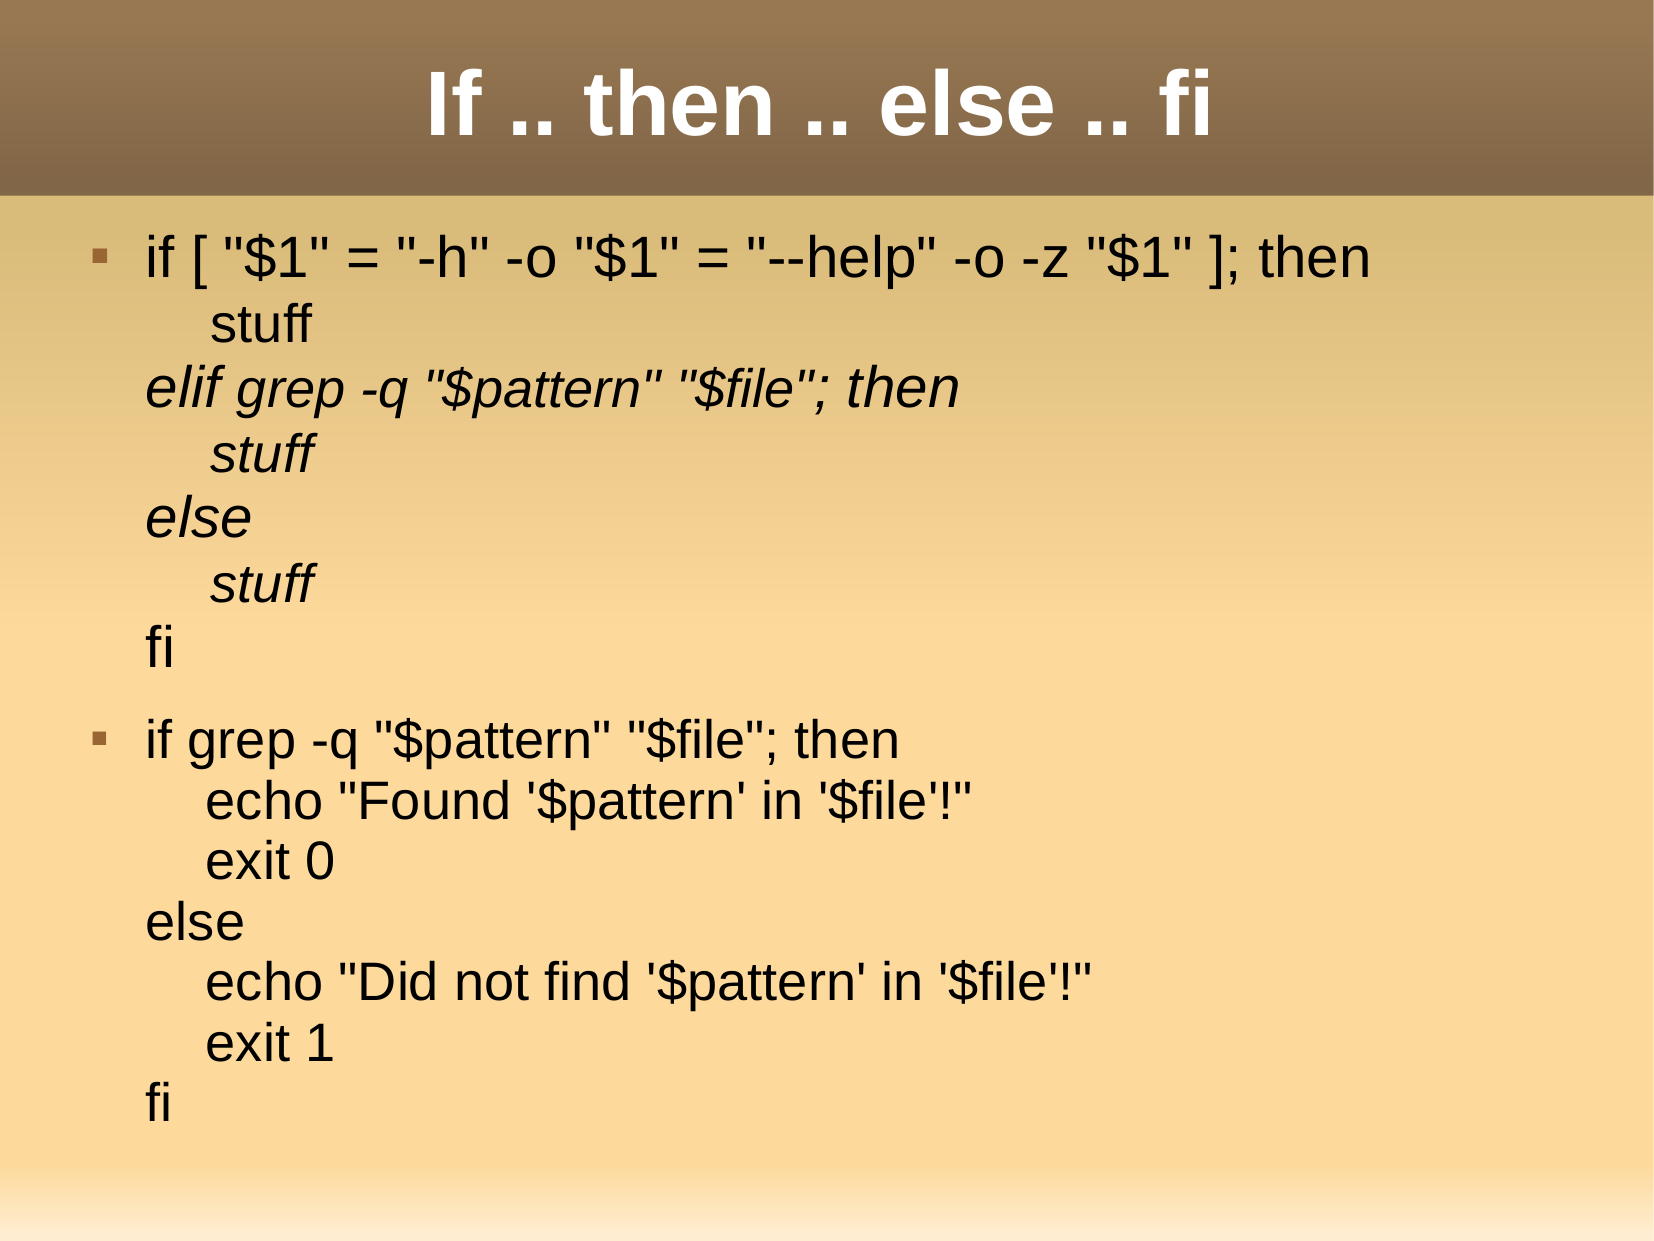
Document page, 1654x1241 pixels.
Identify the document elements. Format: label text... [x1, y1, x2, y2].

list if [ "$1" = "-h" -o "$1" = "--help" -o -z "$1" ]; then stuff elif grep -q "$pattern" "$file"; then stuff else stuff fi if grep -q "$pattern" "$file"; then echo "Found '$pattern' in '$file'!" exit 0 else echo "Did not find '$pattern' in '$file'!" exit 1 fi [74, 224, 1564, 1187]
title If .. then .. else .. fi [76, 0, 1565, 208]
picture [0, 0, 1654, 1241]
